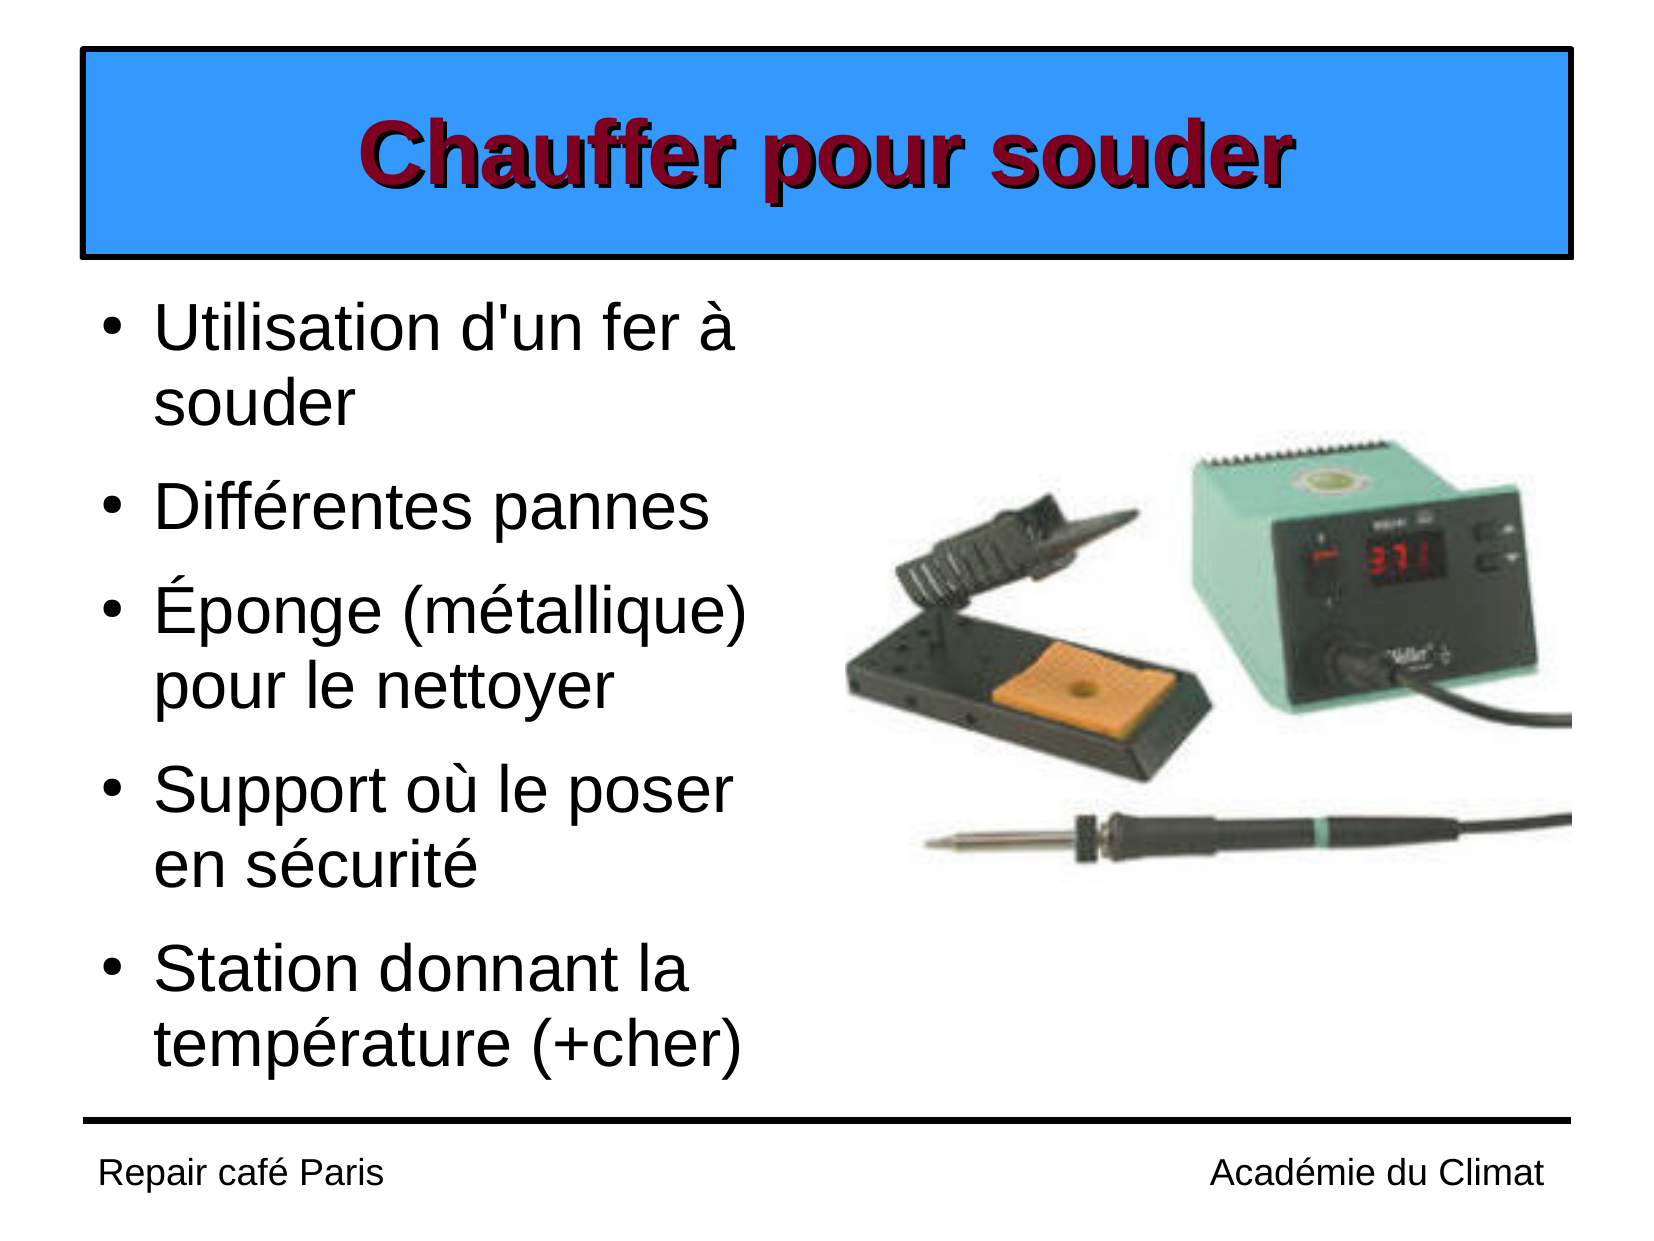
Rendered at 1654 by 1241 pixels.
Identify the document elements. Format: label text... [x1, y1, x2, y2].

picture [845, 410, 1572, 889]
list Utilisation d'un fer à souder Différentes pannes Éponge (métallique) pour le nettoyer Support où le poser en sécurité Station donnant la température (+cher) [82, 290, 809, 1082]
text_box Repair café Paris Académie du Climat [82, 1144, 1571, 1201]
title Chauffer pour souder [82, 49, 1571, 257]
